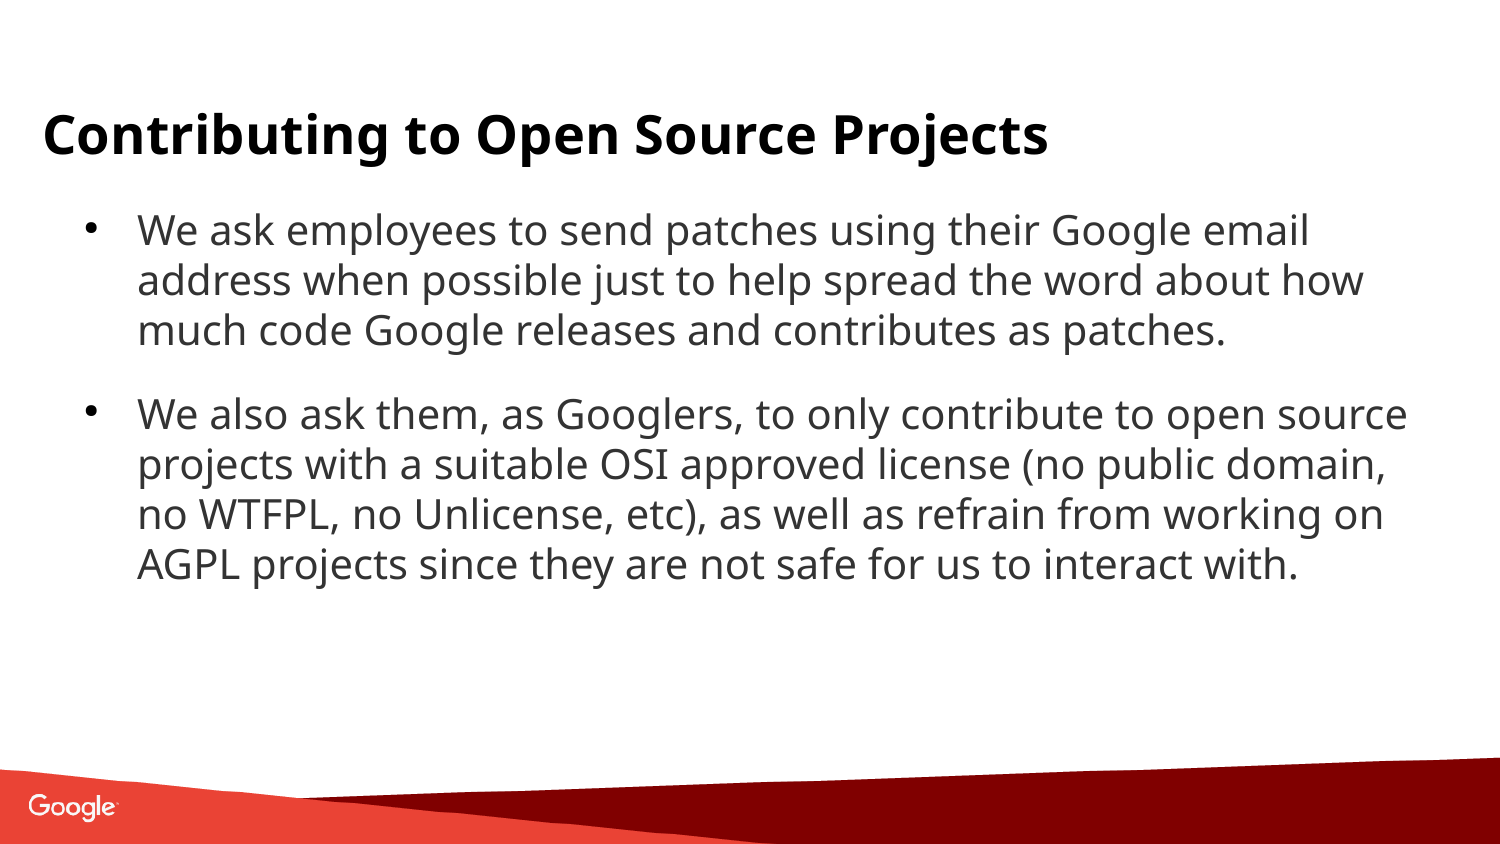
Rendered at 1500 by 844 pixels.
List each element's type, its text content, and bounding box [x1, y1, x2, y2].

text_box Contributing to Open Source Projects [27, 85, 1478, 210]
list We ask employees to send patches using their Google email address when possible just to help spread the word about how much code Google releases and contributes as patches. We also ask them, as Googlers, to only contribute to open source projects with a suitable OSI approved license (no public domain, no WTFPL, no Unlicense, etc), as well as refrain from working on AGPL projects since they are not safe for us to interact with. [51, 210, 1449, 750]
picture [0, 0, 1500, 844]
